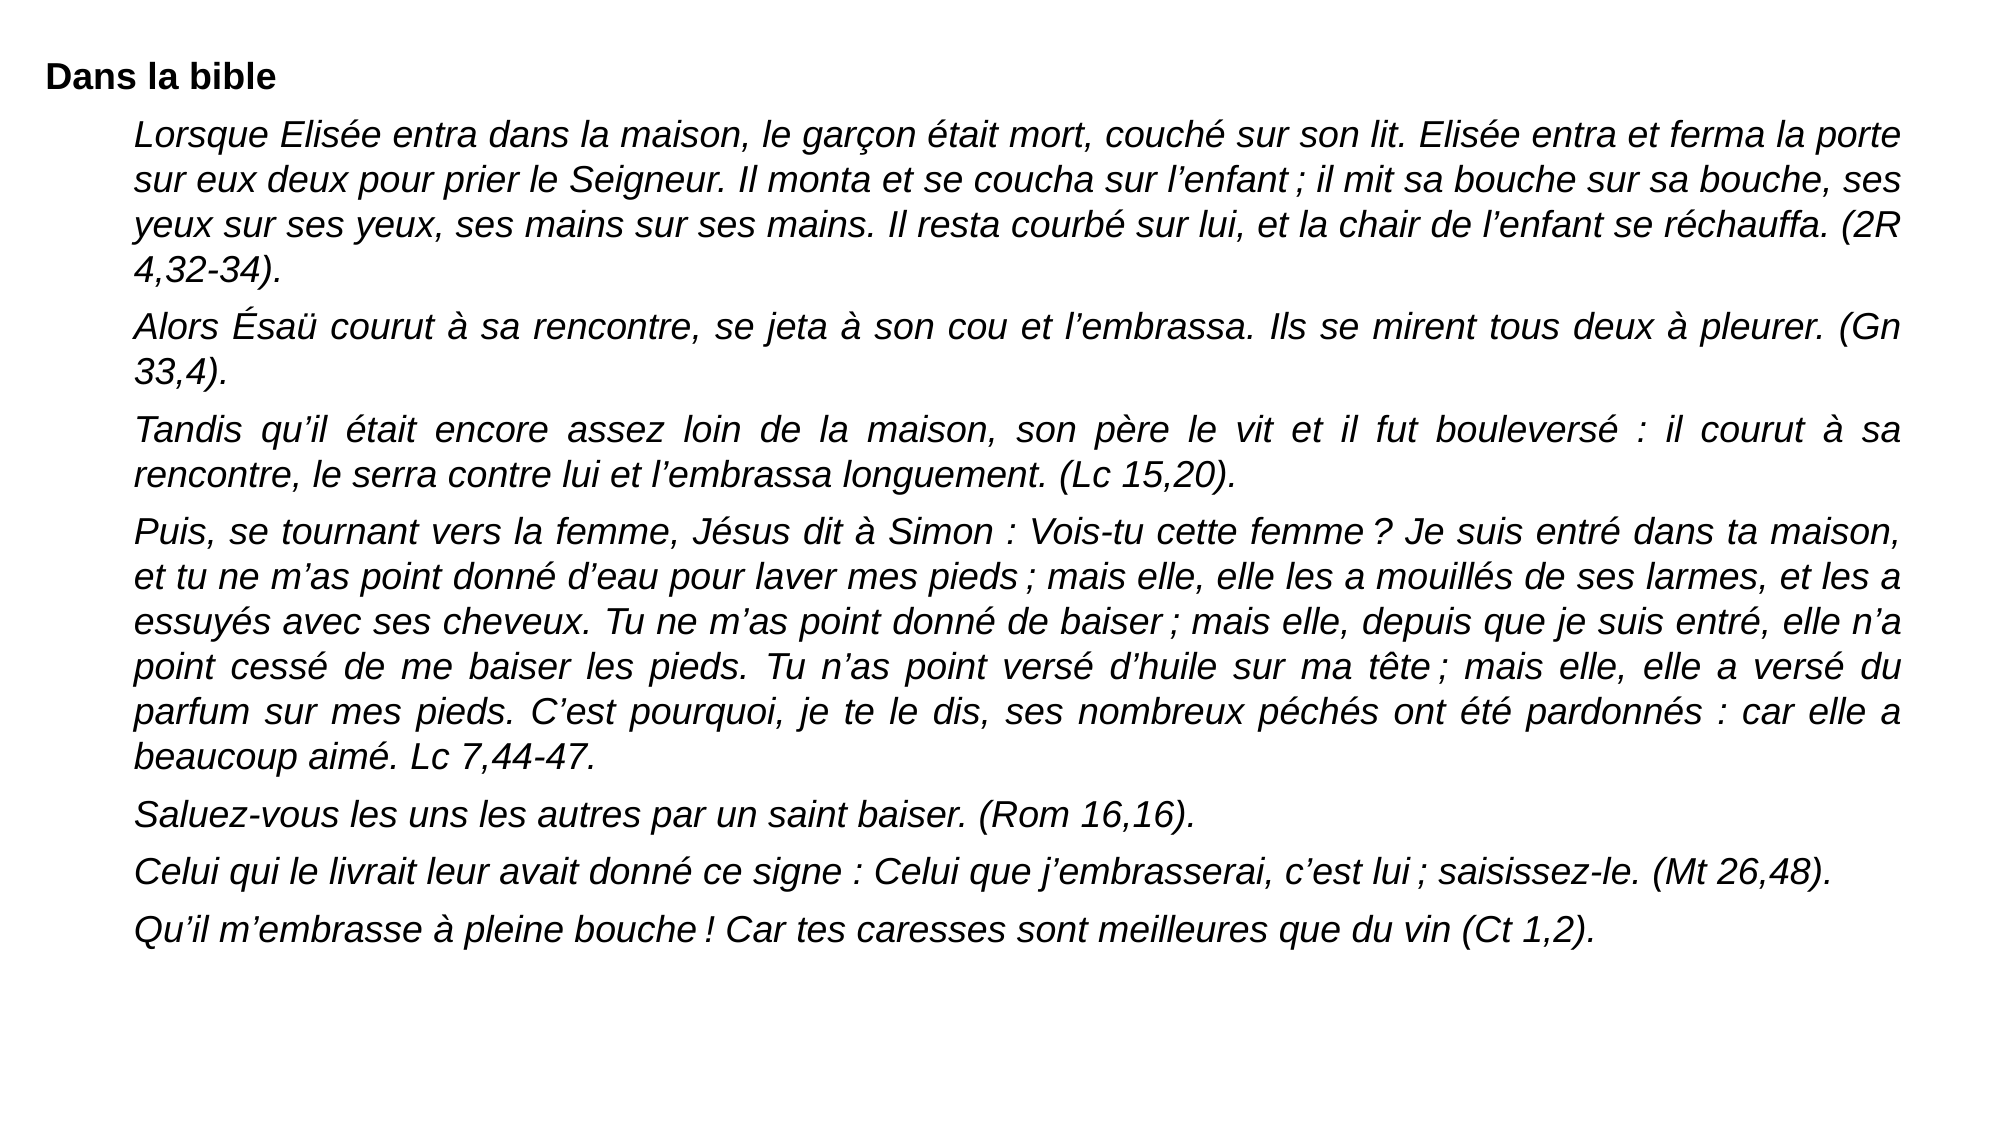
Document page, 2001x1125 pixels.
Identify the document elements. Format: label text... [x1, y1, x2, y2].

text_box Dans la bible Lorsque Elisée entra dans la maison, le garçon était mort, couché sur son lit. Elisée entra et ferma la porte sur eux deux pour prier le Seigneur. Il monta et se coucha sur l’enfant ; il mit sa bouche sur sa bouche, ses yeux sur ses yeux, ses mains sur ses mains. Il resta courbé sur lui, et la chair de l’enfant se réchauffa. (2R 4,32-34). Alors Ésaü courut à sa rencontre, se jeta à son cou et l’embrassa. Ils se mirent tous deux à pleurer. (Gn 33,4). Tandis qu’il était encore assez loin de la maison, son père le vit et il fut bouleversé : il courut à sa rencontre, le serra contre lui et l’embrassa longuement. (Lc 15,20). Puis, se tournant vers la femme, Jésus dit à Simon : Vois-tu cette femme ? Je suis entré dans ta maison, et tu ne m’as point donné d’eau pour laver mes pieds ; mais elle, elle les a mouillés de ses larmes, et les a essuyés avec ses cheveux. Tu ne m’as point donné de baiser ; mais elle, depuis que je suis entré, elle n’a point cessé de me baiser les pieds. Tu n’as point versé d’huile sur ma tête ; mais elle, elle a versé du parfum sur mes pieds. C’est pourquoi, je te le dis, ses nombreux péchés ont été pardonnés : car elle a beaucoup aimé. Lc 7,44-47. Saluez-vous les uns les autres par un saint baiser. (Rom 16,16). Celui qui le livrait leur avait donné ce signe : Celui que j’embrasserai, c’est lui ; saisissez-le. (Mt 26,48). Qu’il m’embrasse à pleine bouche ! Car tes caresses sont meilleures que du vin (Ct 1,2). [30, 44, 1918, 1042]
